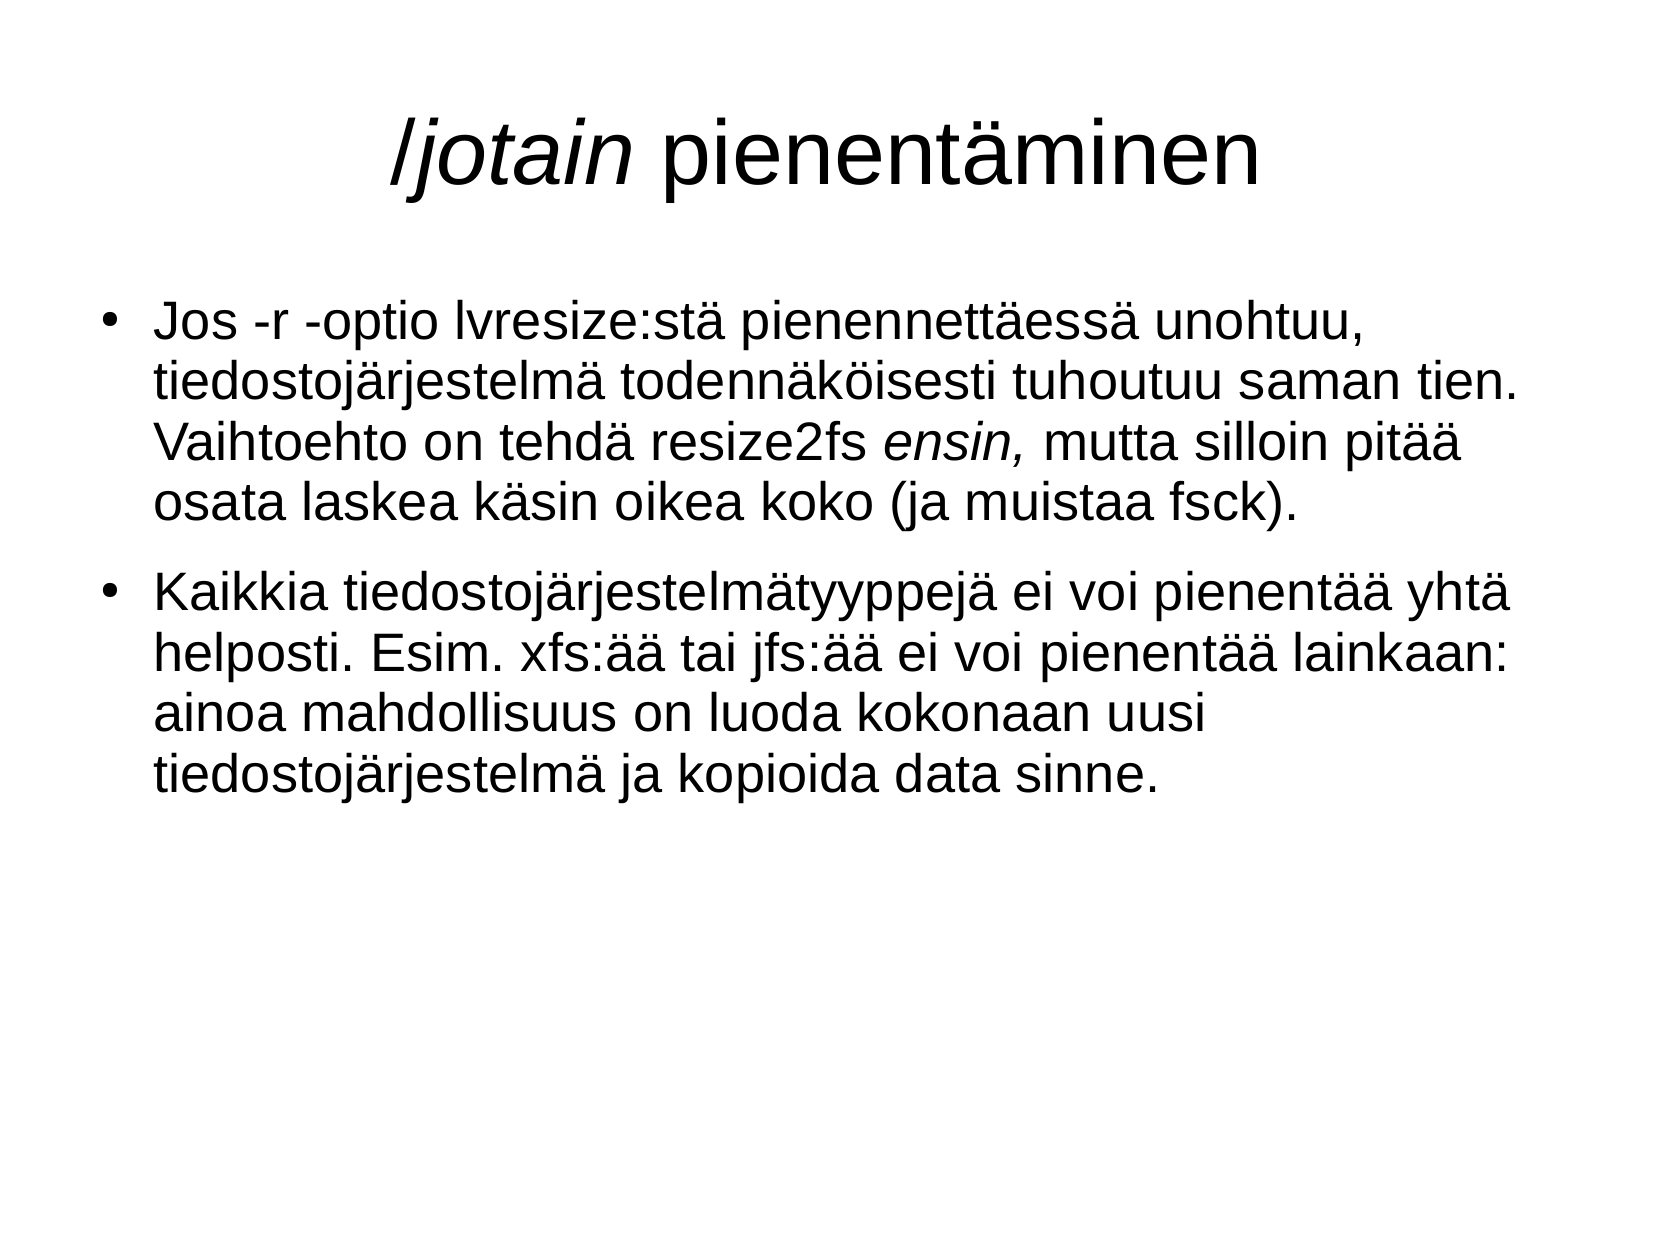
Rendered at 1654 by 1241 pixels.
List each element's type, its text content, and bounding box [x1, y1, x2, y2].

list Jos -r -optio lvresize:stä pienennettäessä unohtuu, tiedostojärjestelmä todennäköisesti tuhoutuu saman tien. Vaihtoehto on tehdä resize2fs ensin, mutta silloin pitää osata laskea käsin oikea koko (ja muistaa fsck). Kaikkia tiedostojärjestelmätyyppejä ei voi pienentää yhtä helposti. Esim. xfs:ää tai jfs:ää ei voi pienentää lainkaan: ainoa mahdollisuus on luoda kokonaan uusi tiedostojärjestelmä ja kopioida data sinne. [82, 290, 1571, 1010]
title /jotain pienentäminen [82, 49, 1571, 257]
